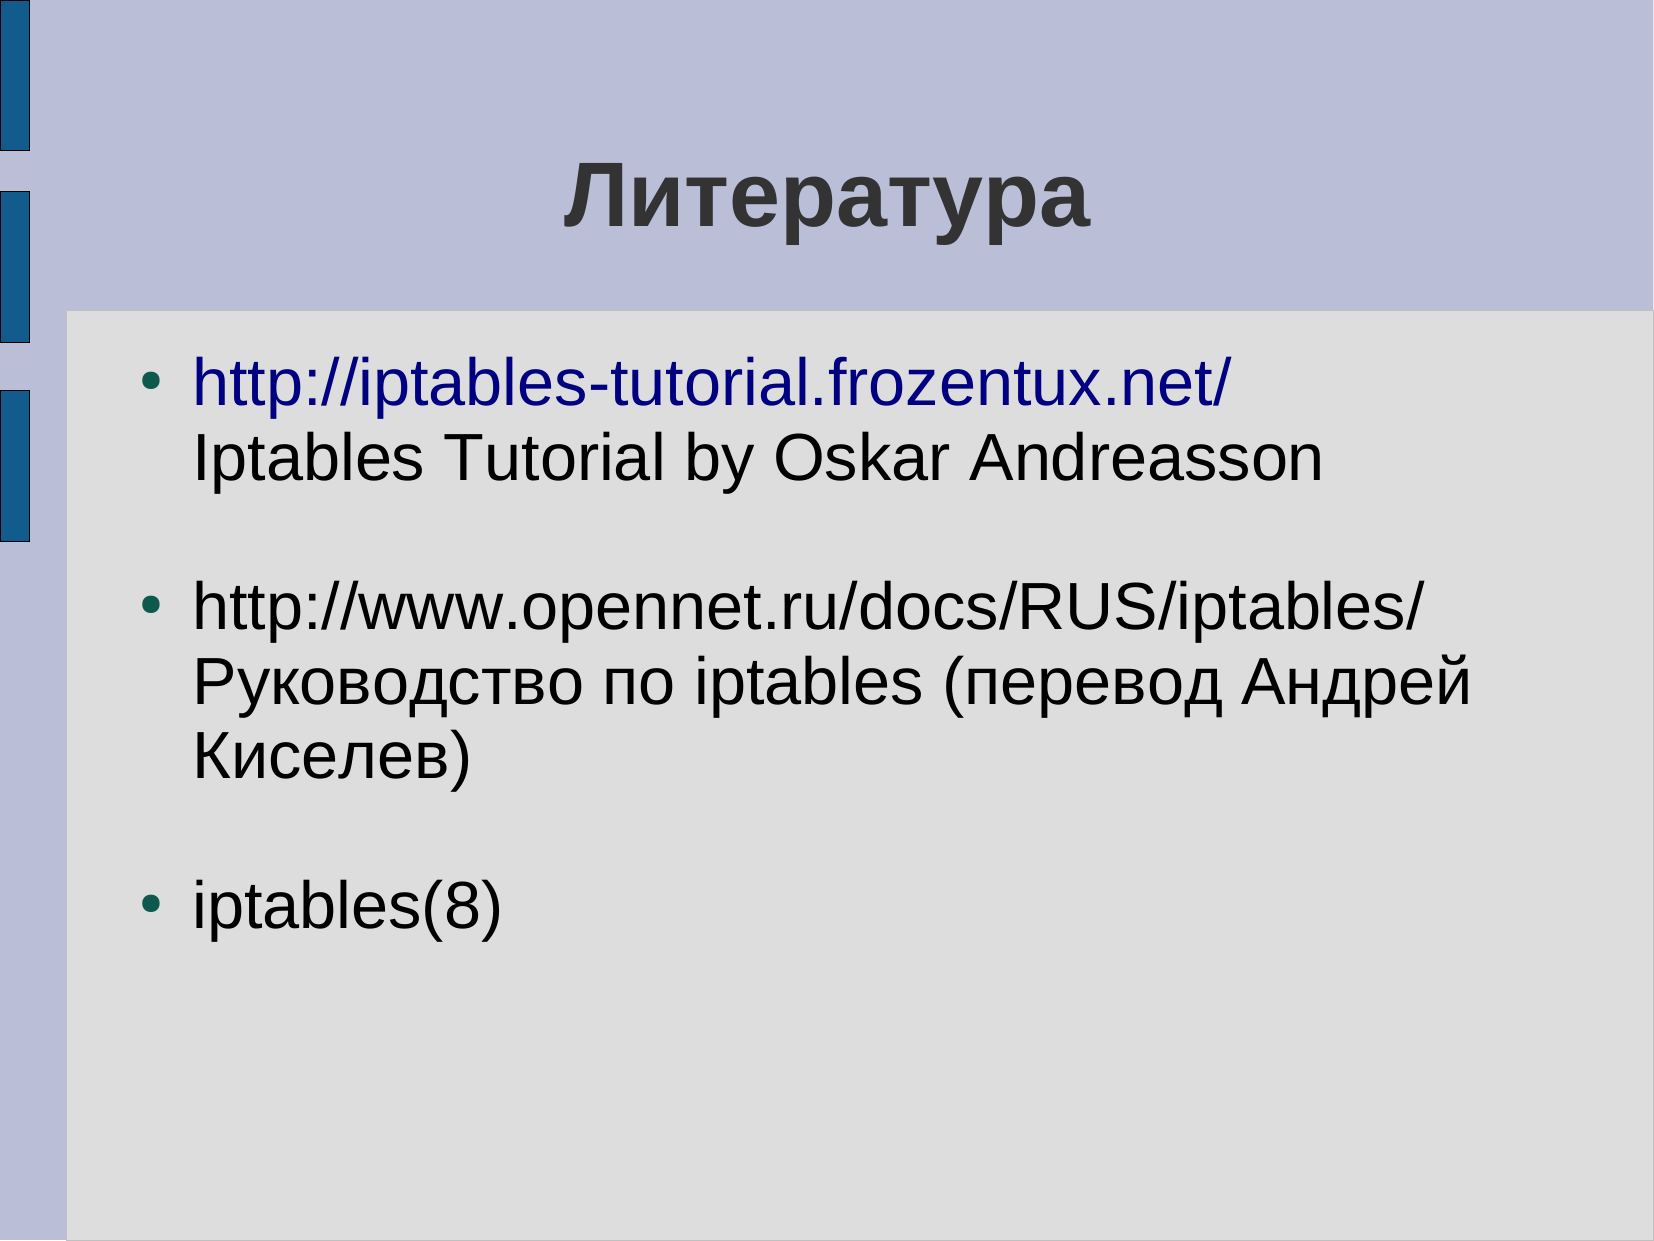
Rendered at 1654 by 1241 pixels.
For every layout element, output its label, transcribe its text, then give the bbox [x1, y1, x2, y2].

list http://iptables-tutorial.frozentux.net/ Iptables Tutorial by Oskar Andreasson http://www.opennet.ru/docs/RUS/iptables/ Руководство по iptables (перевод Андрей Киселев) iptables(8) [121, 344, 1534, 1164]
title Литература [121, 91, 1534, 299]
